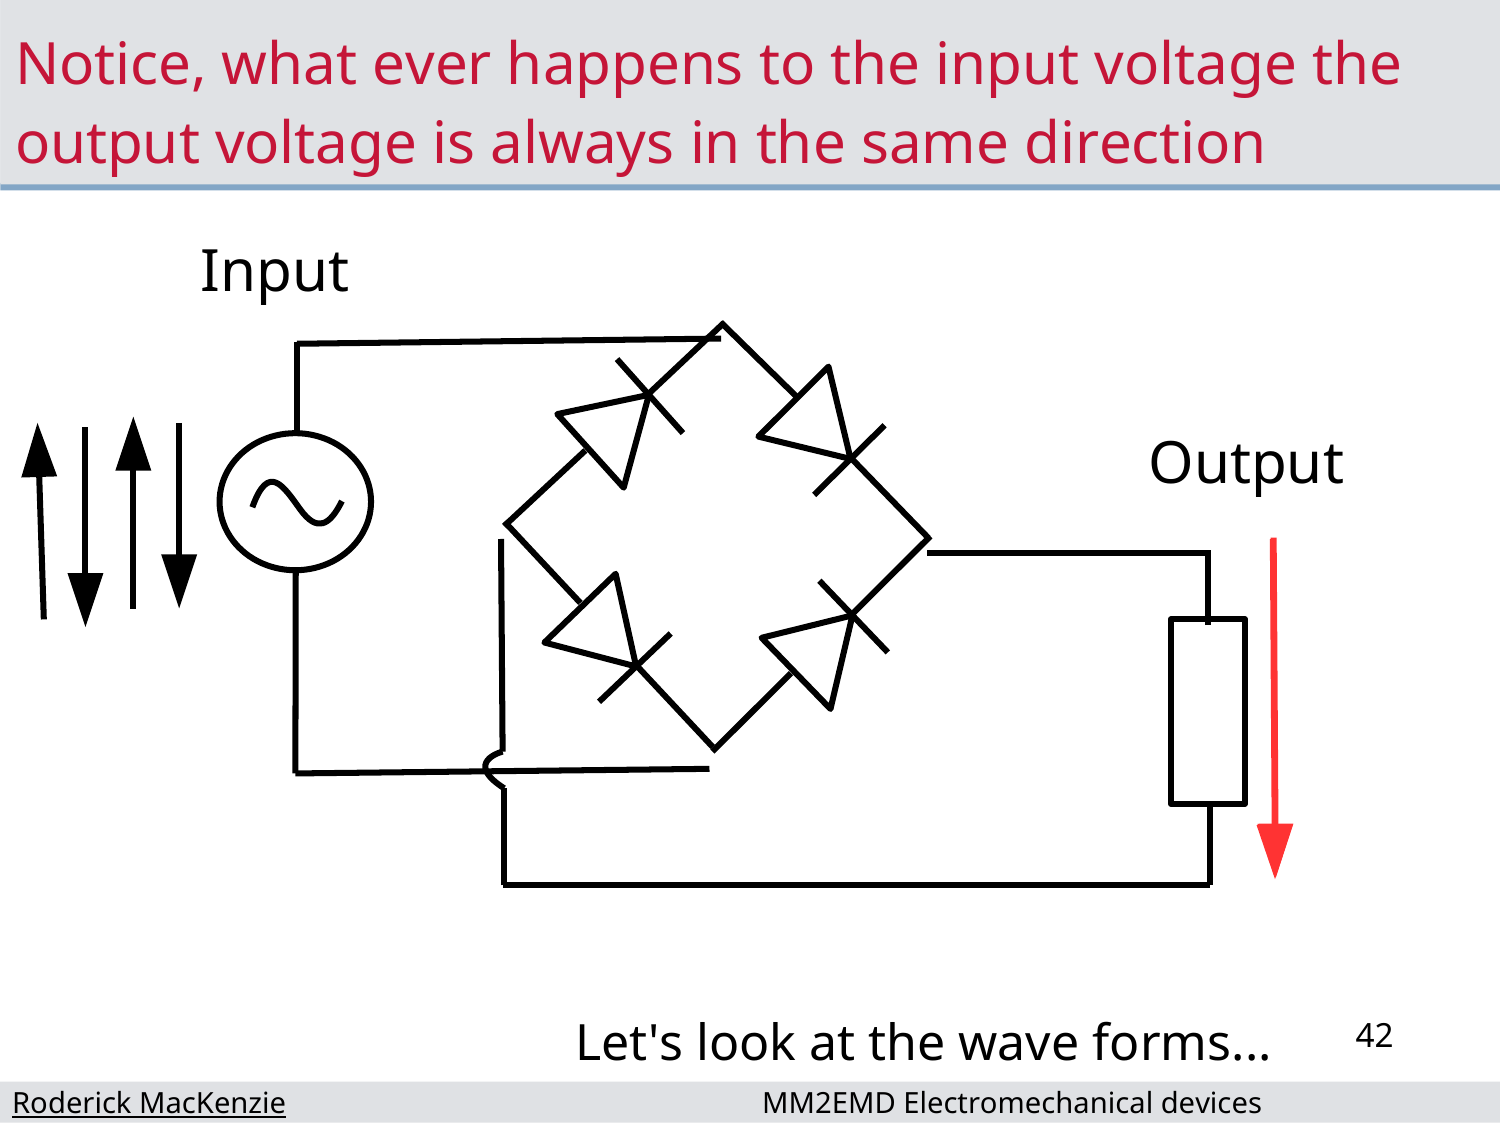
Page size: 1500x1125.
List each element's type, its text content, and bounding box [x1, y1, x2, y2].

text_box Let's look at the wave forms... [543, 1002, 1405, 1125]
text_box Input [186, 226, 367, 311]
title Notice, what ever happens to the input voltage the output voltage is always in the same direction [0, 0, 1500, 212]
text_box [544, 573, 636, 666]
text_box [761, 616, 852, 709]
text_box [758, 366, 850, 458]
text_box Output [1133, 417, 1366, 503]
text_box [557, 395, 648, 488]
text_box <number> [1340, 1006, 1500, 1077]
